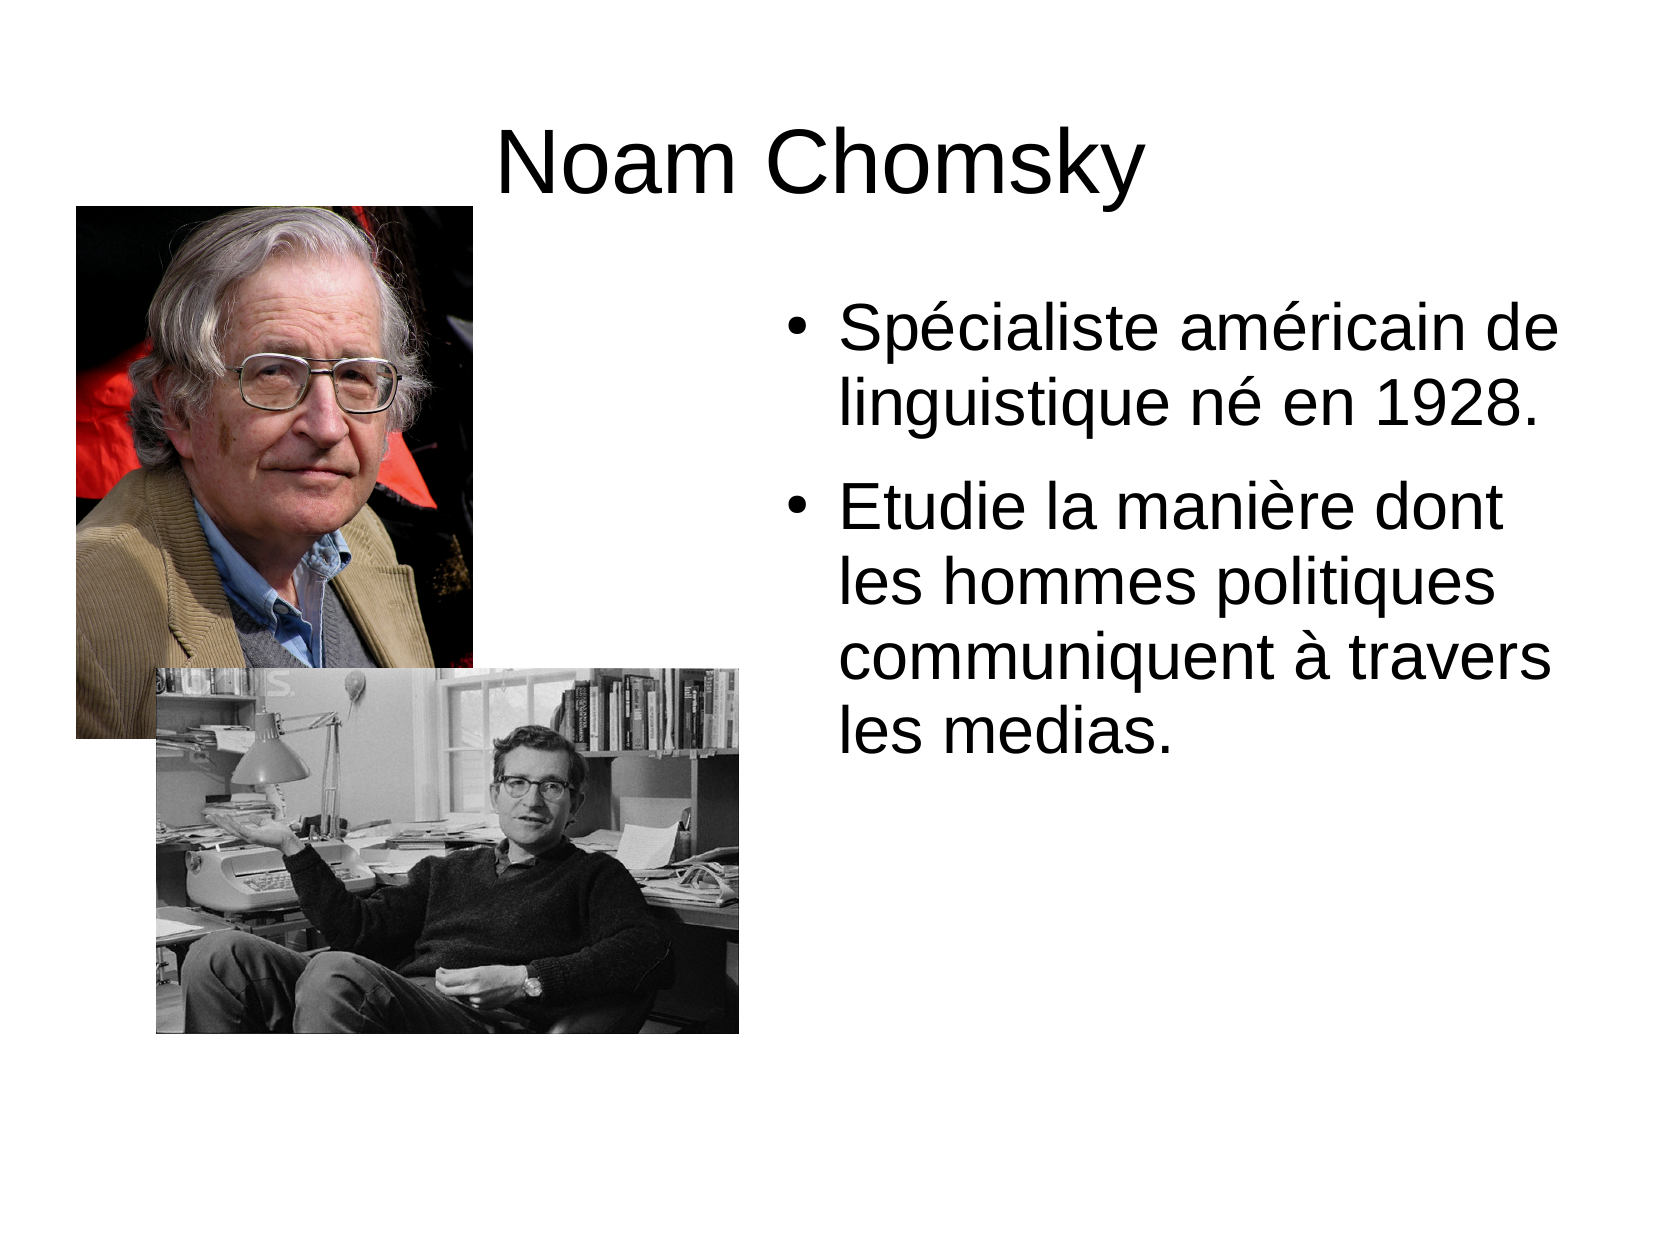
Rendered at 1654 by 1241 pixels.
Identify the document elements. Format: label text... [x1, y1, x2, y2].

title Noam Chomsky [76, 58, 1565, 266]
picture [76, 206, 739, 1034]
list Spécialiste américain de linguistique né en 1928. Etudie la manière dont les hommes politiques communiquent à travers les medias. [767, 290, 1571, 1010]
